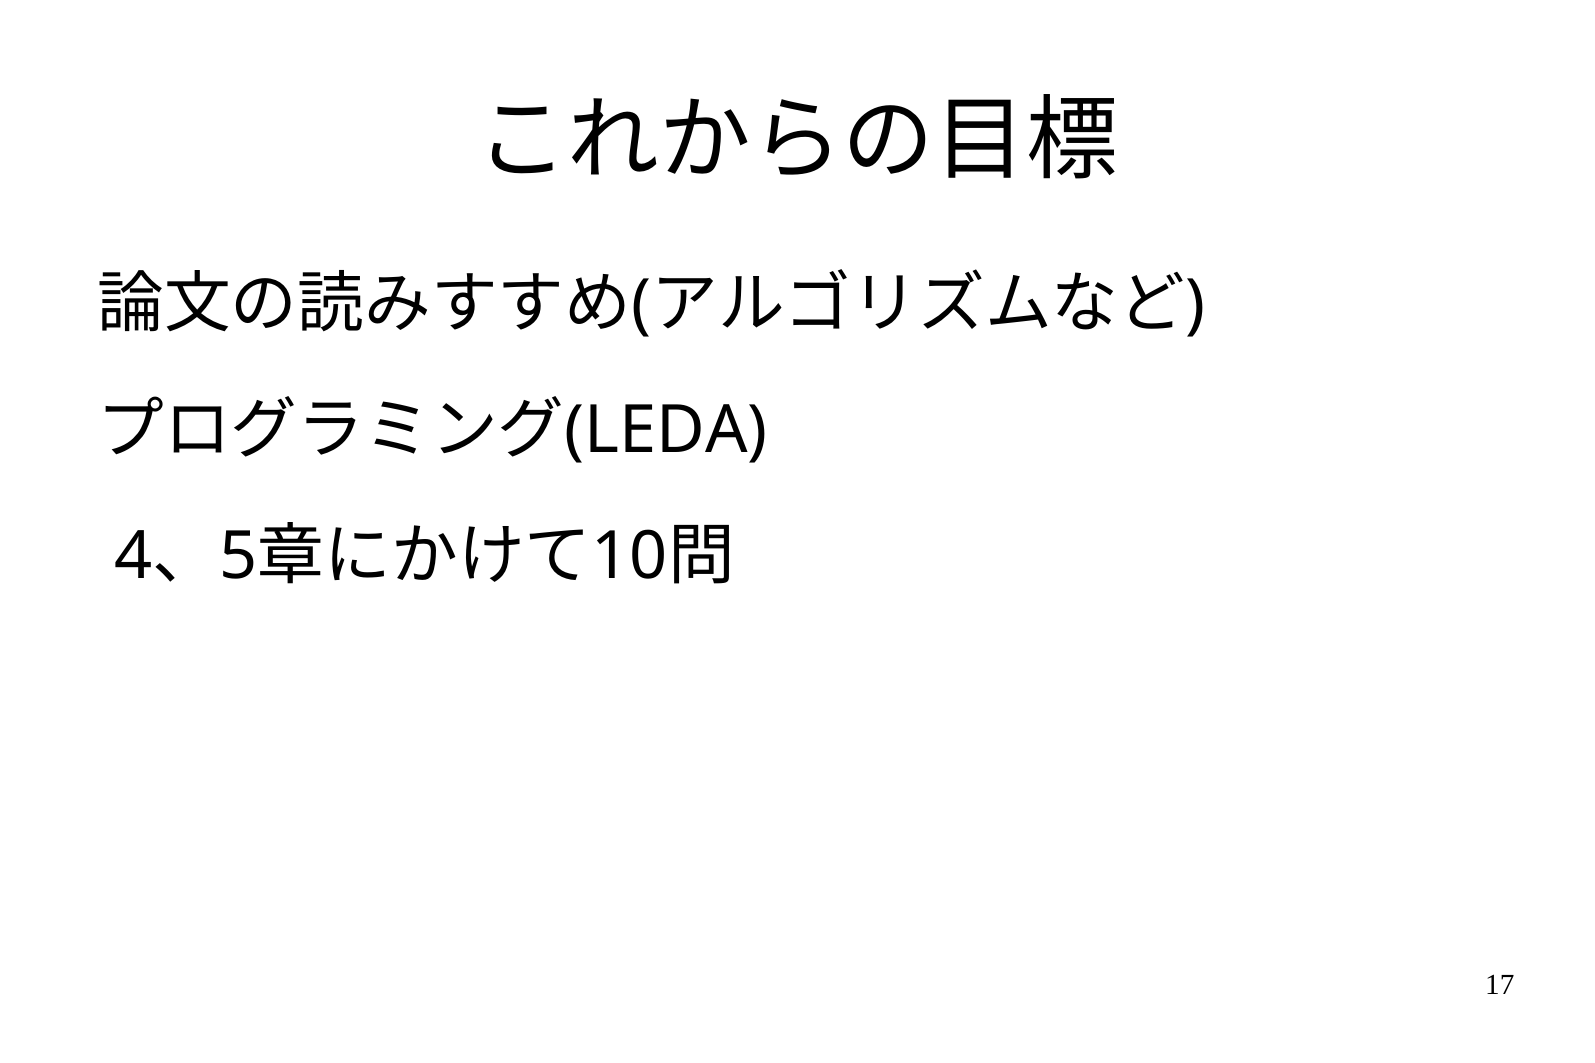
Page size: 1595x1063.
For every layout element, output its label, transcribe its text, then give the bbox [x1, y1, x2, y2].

title これからの目標 [79, 42, 1515, 220]
list 論文の読みすすめ(アルゴリズムなど) プログラミング(LEDA) 4、5章にかけて10問 [79, 248, 1515, 951]
